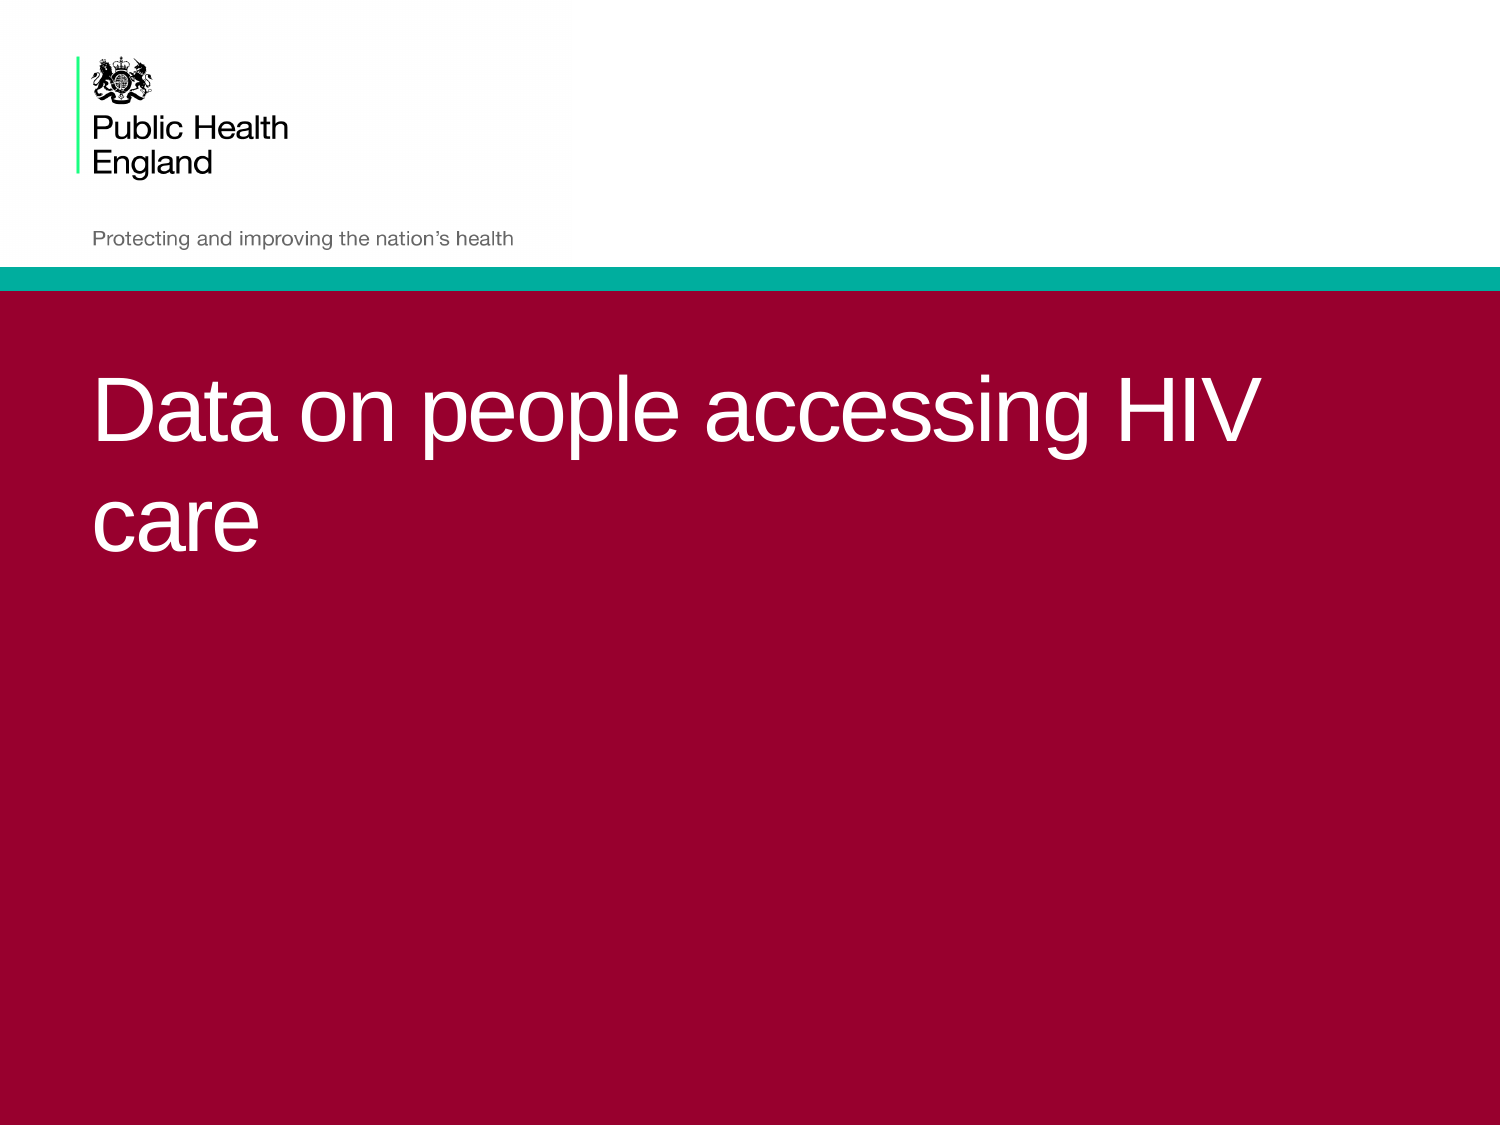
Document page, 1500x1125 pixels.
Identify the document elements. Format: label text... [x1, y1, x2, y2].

picture [0, 0, 572, 265]
title Data on people accessing HIV care [91, 349, 1344, 692]
